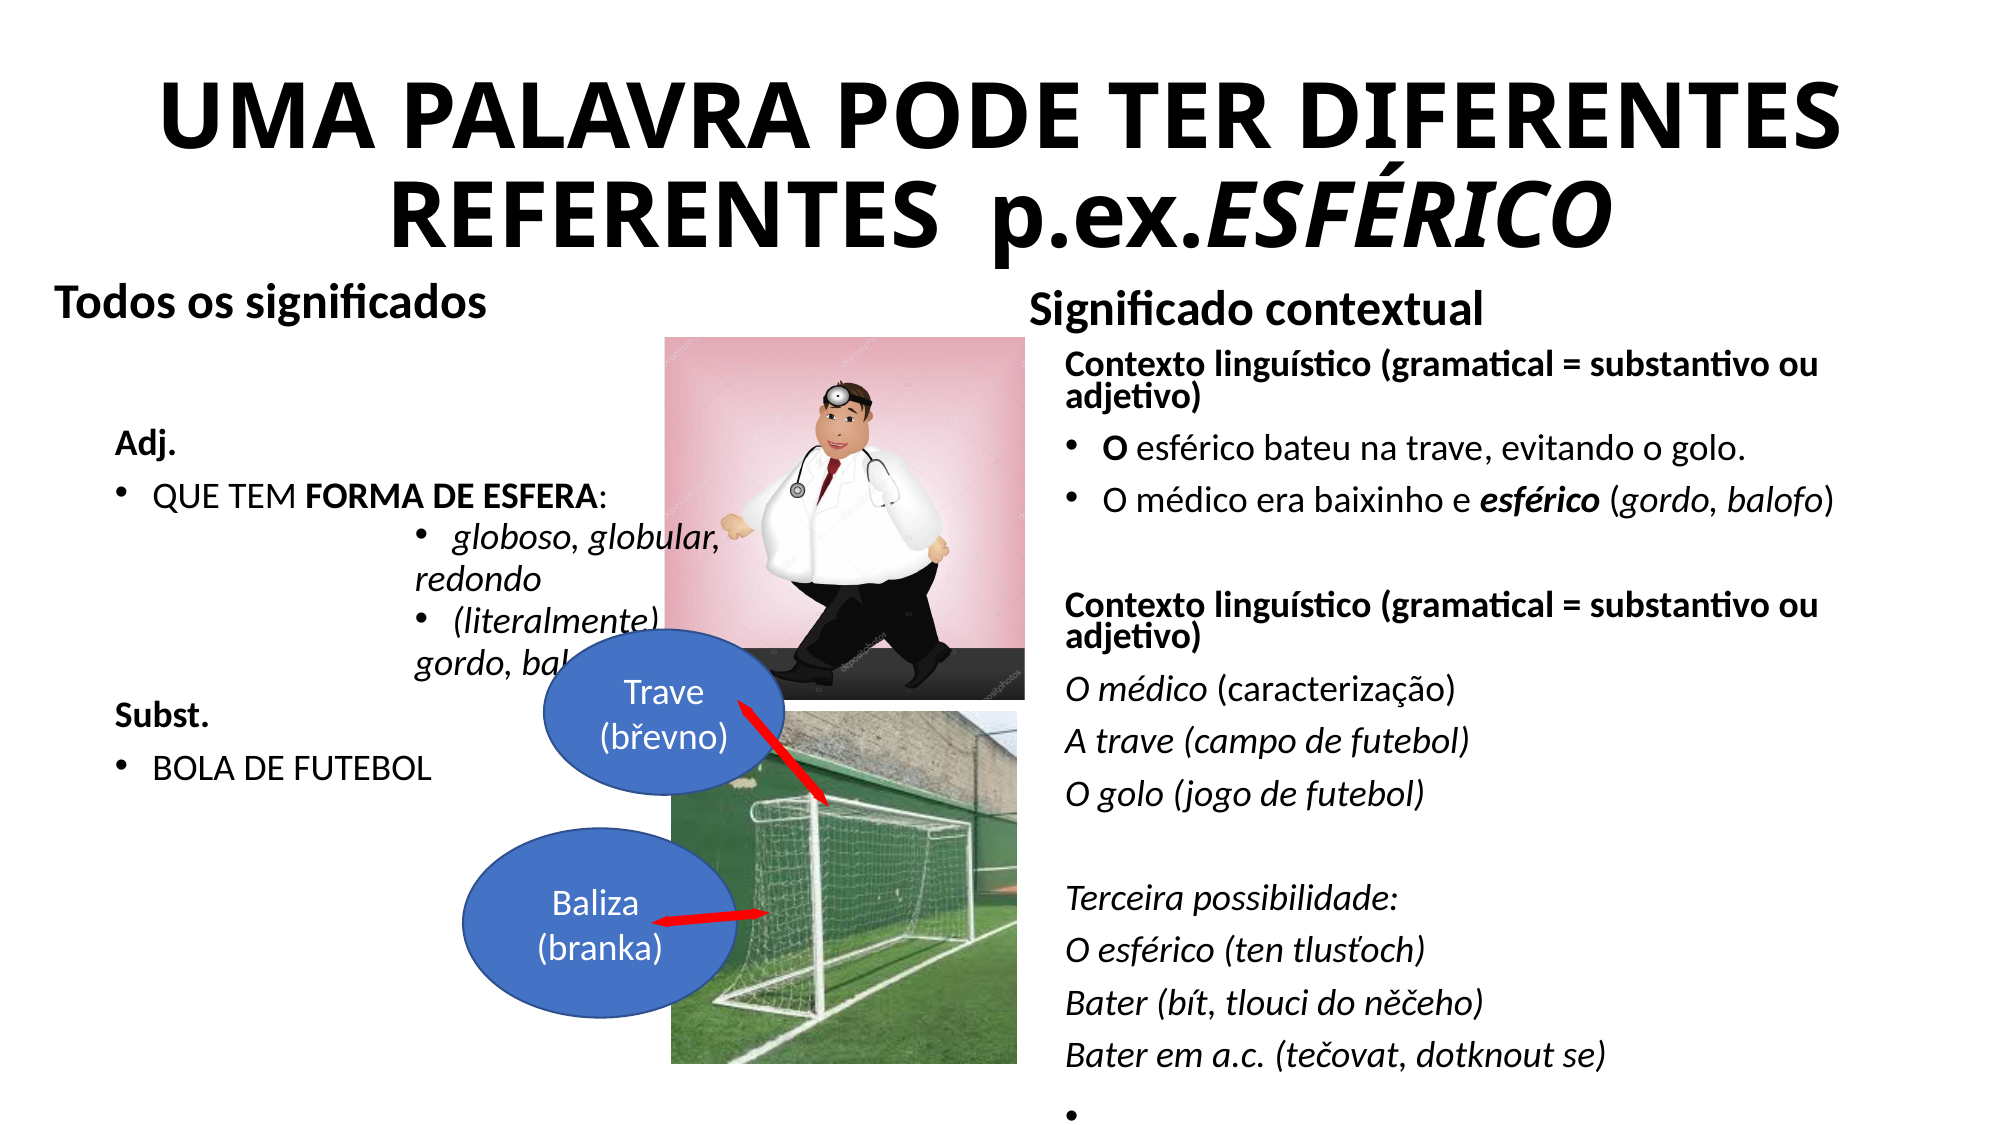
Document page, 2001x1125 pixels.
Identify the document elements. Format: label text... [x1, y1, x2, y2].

list Significado contextual [1014, 208, 1865, 345]
list Contexto linguístico (gramatical = substantivo ou adjetivo) O esférico bateu na trave, evitando o golo. O médico era baixinho e esférico (gordo, balofo) Contexto linguístico (gramatical = substantivo ou adjetivo) O médico (caracterização) A trave (campo de futebol) O golo (jogo de futebol) Terceira possibilidade: O esférico (ten tlusťoch) Bater (bít, tlouci do něčeho) Bater em a.c. (tečovat, dotknout se) [1050, 344, 1863, 1125]
list Todos os significados [39, 201, 887, 338]
text_box Baliza (branka) [462, 828, 737, 1018]
picture [664, 337, 1025, 700]
title UMA PALAVRA PODE TER DIFERENTES REFERENTES p.ex.ESFÉRICO [137, 59, 1863, 278]
text_box Trave (břevno) [543, 629, 785, 795]
picture [671, 711, 1017, 1064]
list Adj. QUE TEM FORMA DE ESFERA: globoso, globular, redondo (literalmente) gordo, balofo Subst. BOLA DE FUTEBOL [99, 423, 933, 1028]
